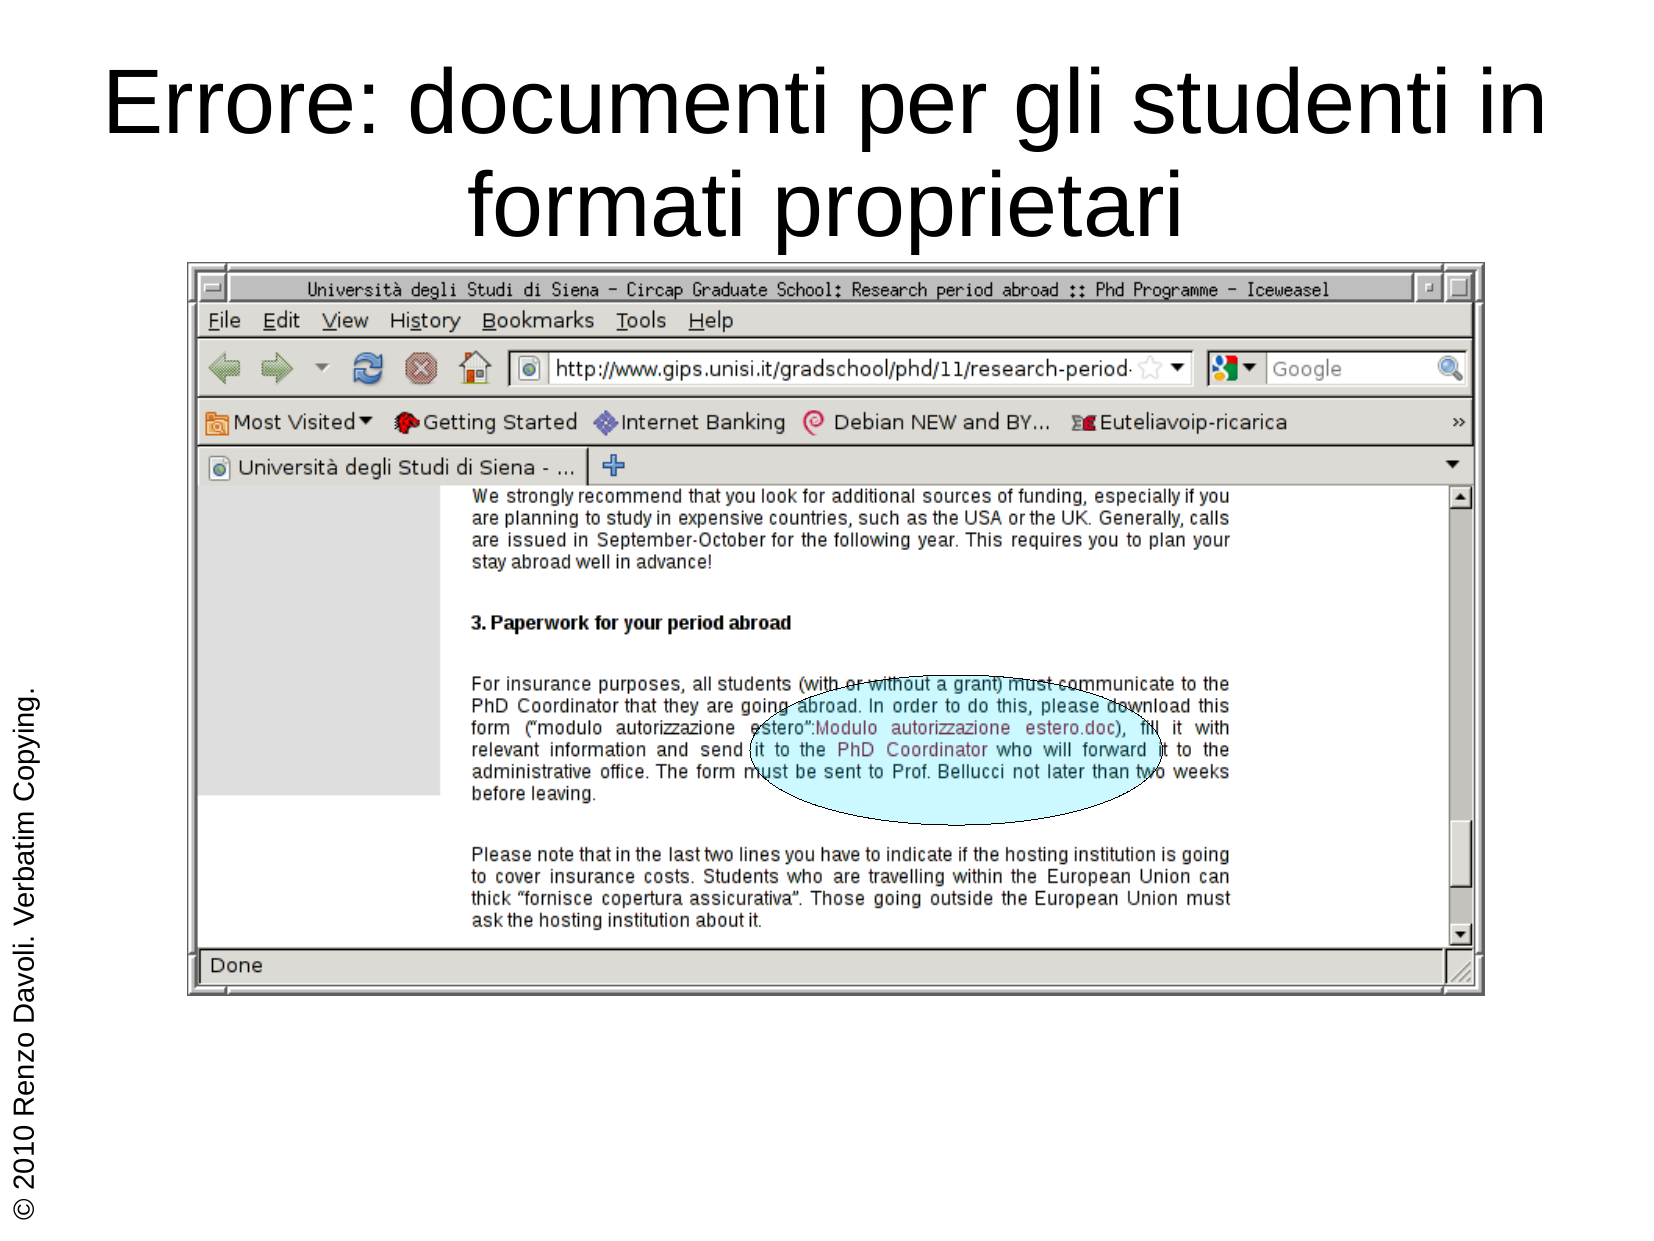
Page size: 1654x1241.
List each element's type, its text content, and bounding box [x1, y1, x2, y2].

text_box [749, 675, 1163, 826]
picture [187, 262, 1485, 996]
title Errore: documenti per gli studenti in formati proprietari [82, 49, 1571, 257]
